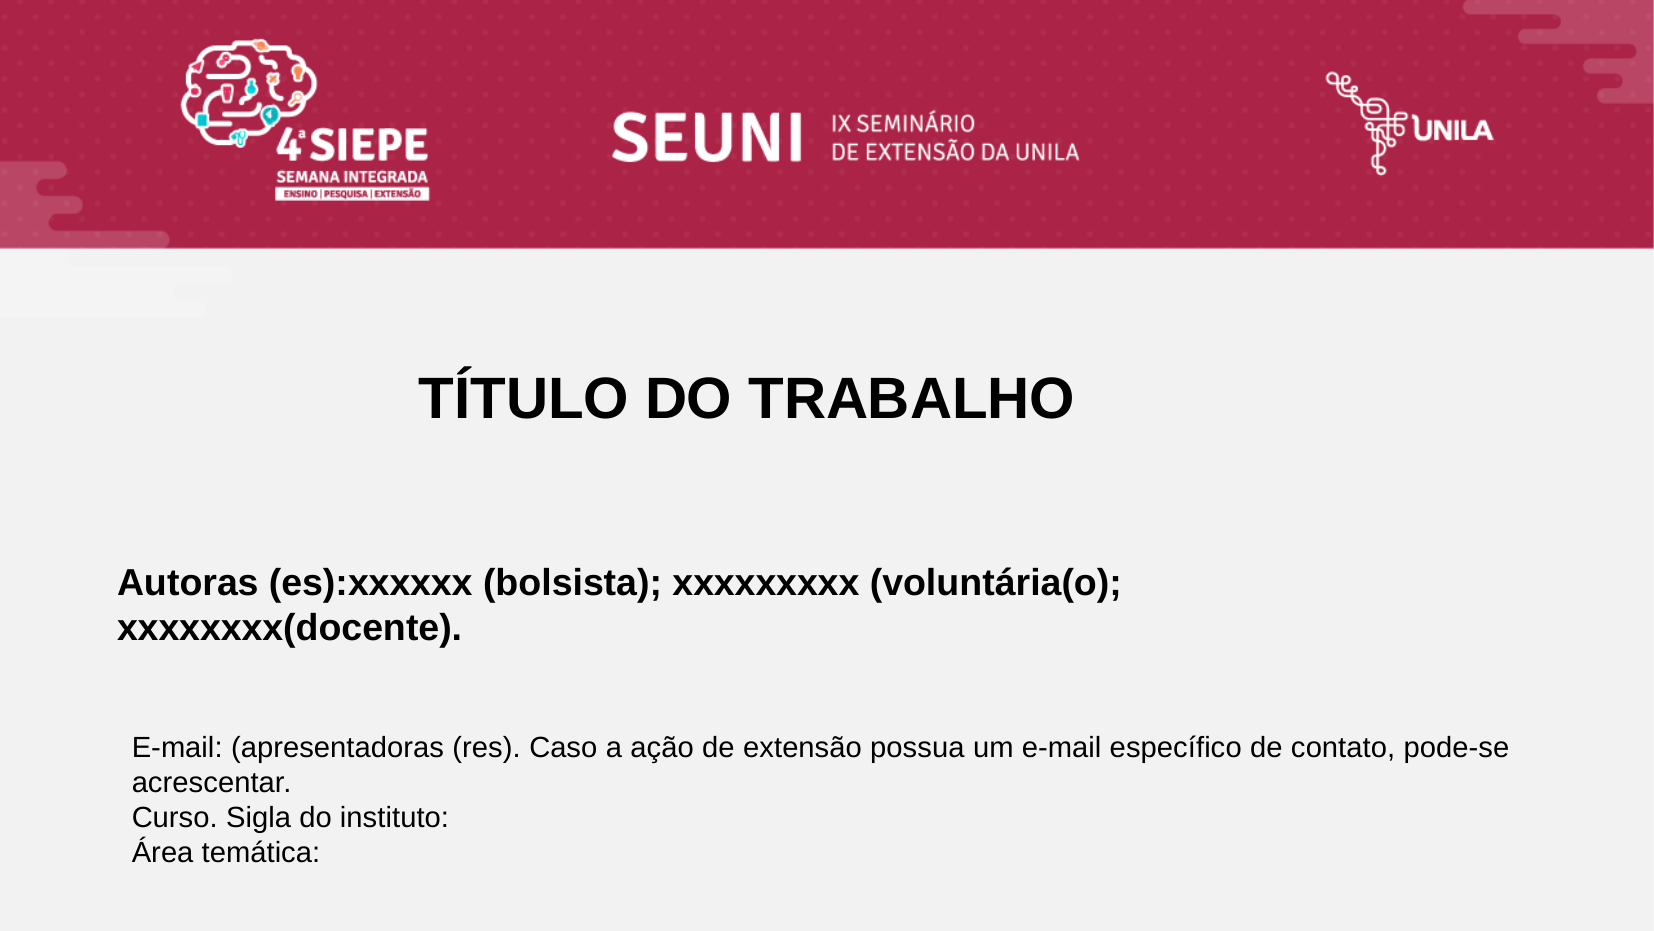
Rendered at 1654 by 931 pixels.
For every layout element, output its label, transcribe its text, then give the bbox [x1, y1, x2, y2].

text_box E-mail: (apresentadoras (res). Caso a ação de extensão possua um e-mail específico de contato, pode-se acrescentar. Curso. Sigla do instituto: Área temática: [117, 686, 1527, 869]
picture [0, 0, 1654, 931]
text_box Autoras (es):xxxxxx (bolsista); xxxxxxxxx (voluntária(o); xxxxxxxx(docente). [117, 525, 1393, 681]
text_box TÍTULO DO TRABALHO [117, 270, 1393, 520]
